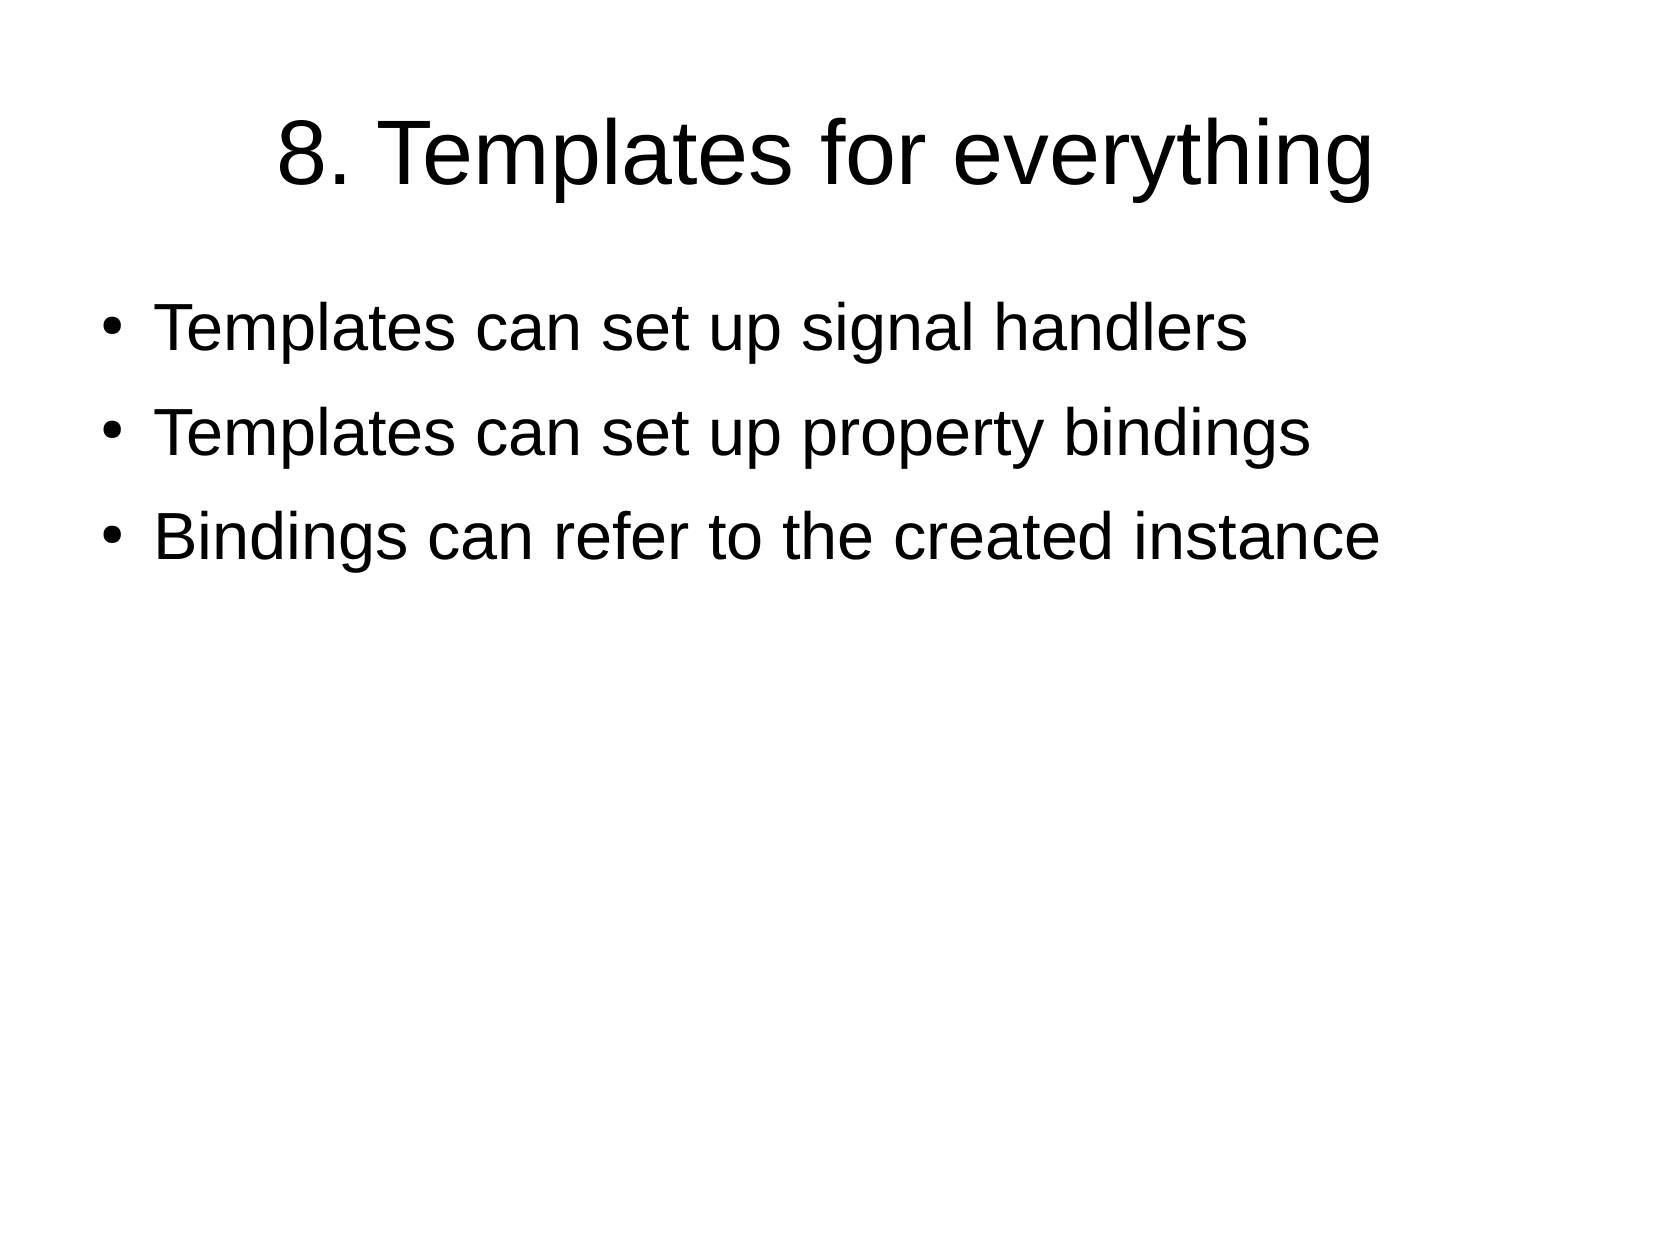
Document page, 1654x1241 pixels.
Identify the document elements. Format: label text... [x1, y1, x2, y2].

list Templates can set up signal handlers Templates can set up property bindings Bindings can refer to the created instance [82, 290, 1571, 1010]
title 8. Templates for everything [82, 49, 1571, 257]
